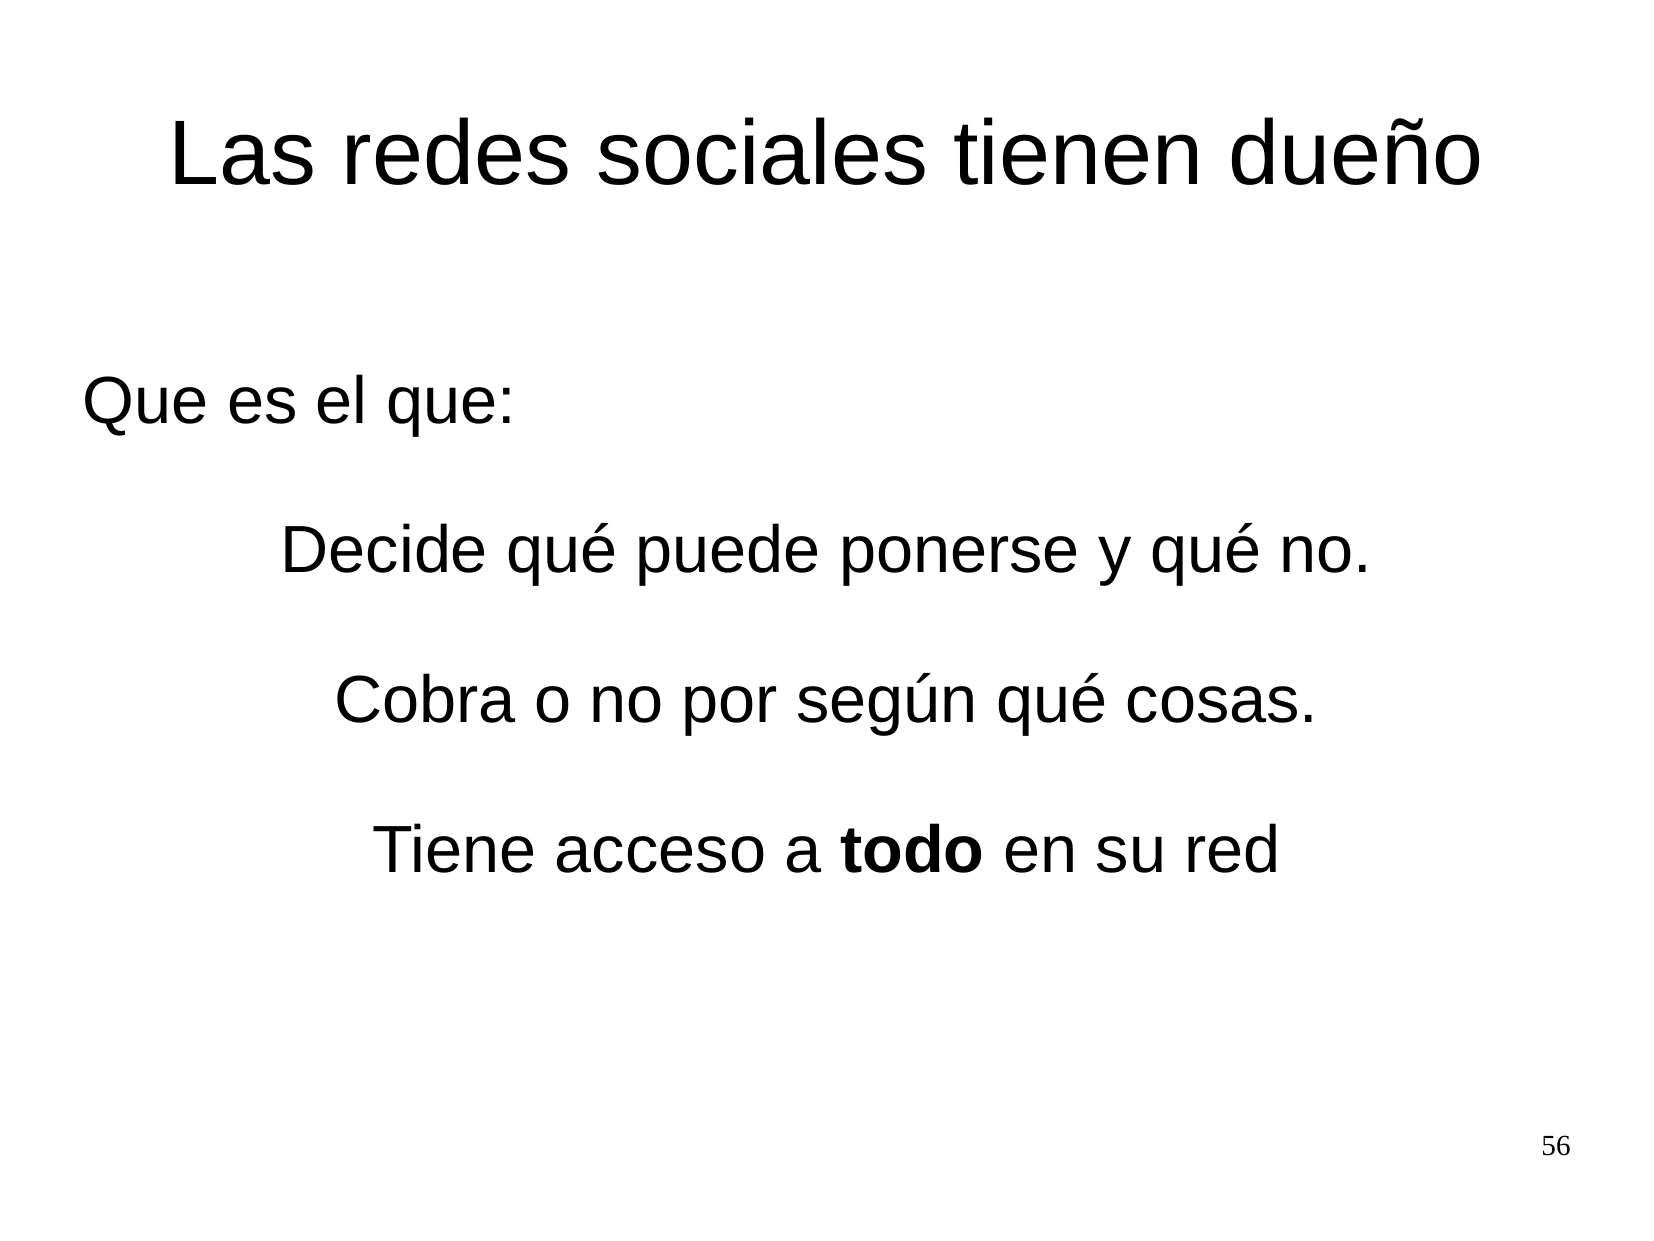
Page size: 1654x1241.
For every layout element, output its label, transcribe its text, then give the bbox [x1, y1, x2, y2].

subtitle Que es el que: Decide qué puede ponerse y qué no. Cobra o no por según qué cosas. Tiene acceso a todo en su red [82, 297, 1571, 1102]
title Las redes sociales tienen dueño [82, 56, 1571, 250]
